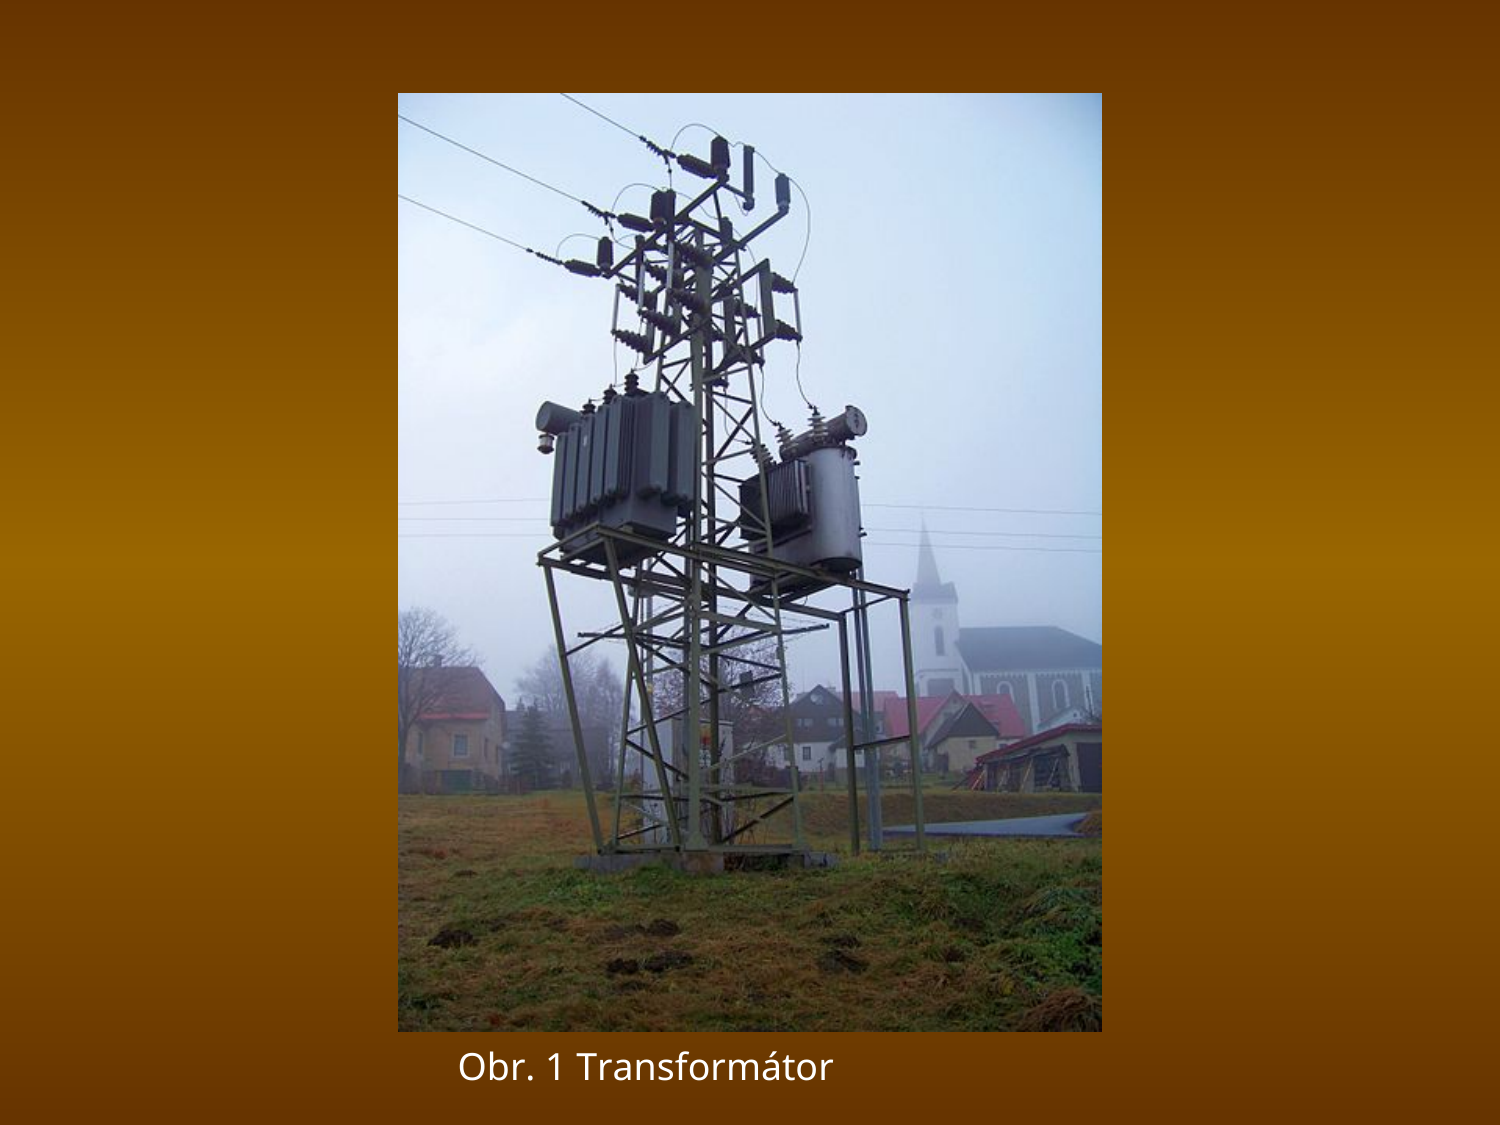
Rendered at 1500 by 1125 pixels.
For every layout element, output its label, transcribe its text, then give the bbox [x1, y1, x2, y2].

picture [398, 93, 1102, 1032]
text_box Obr. 1 Transformátor [442, 1034, 1036, 1096]
